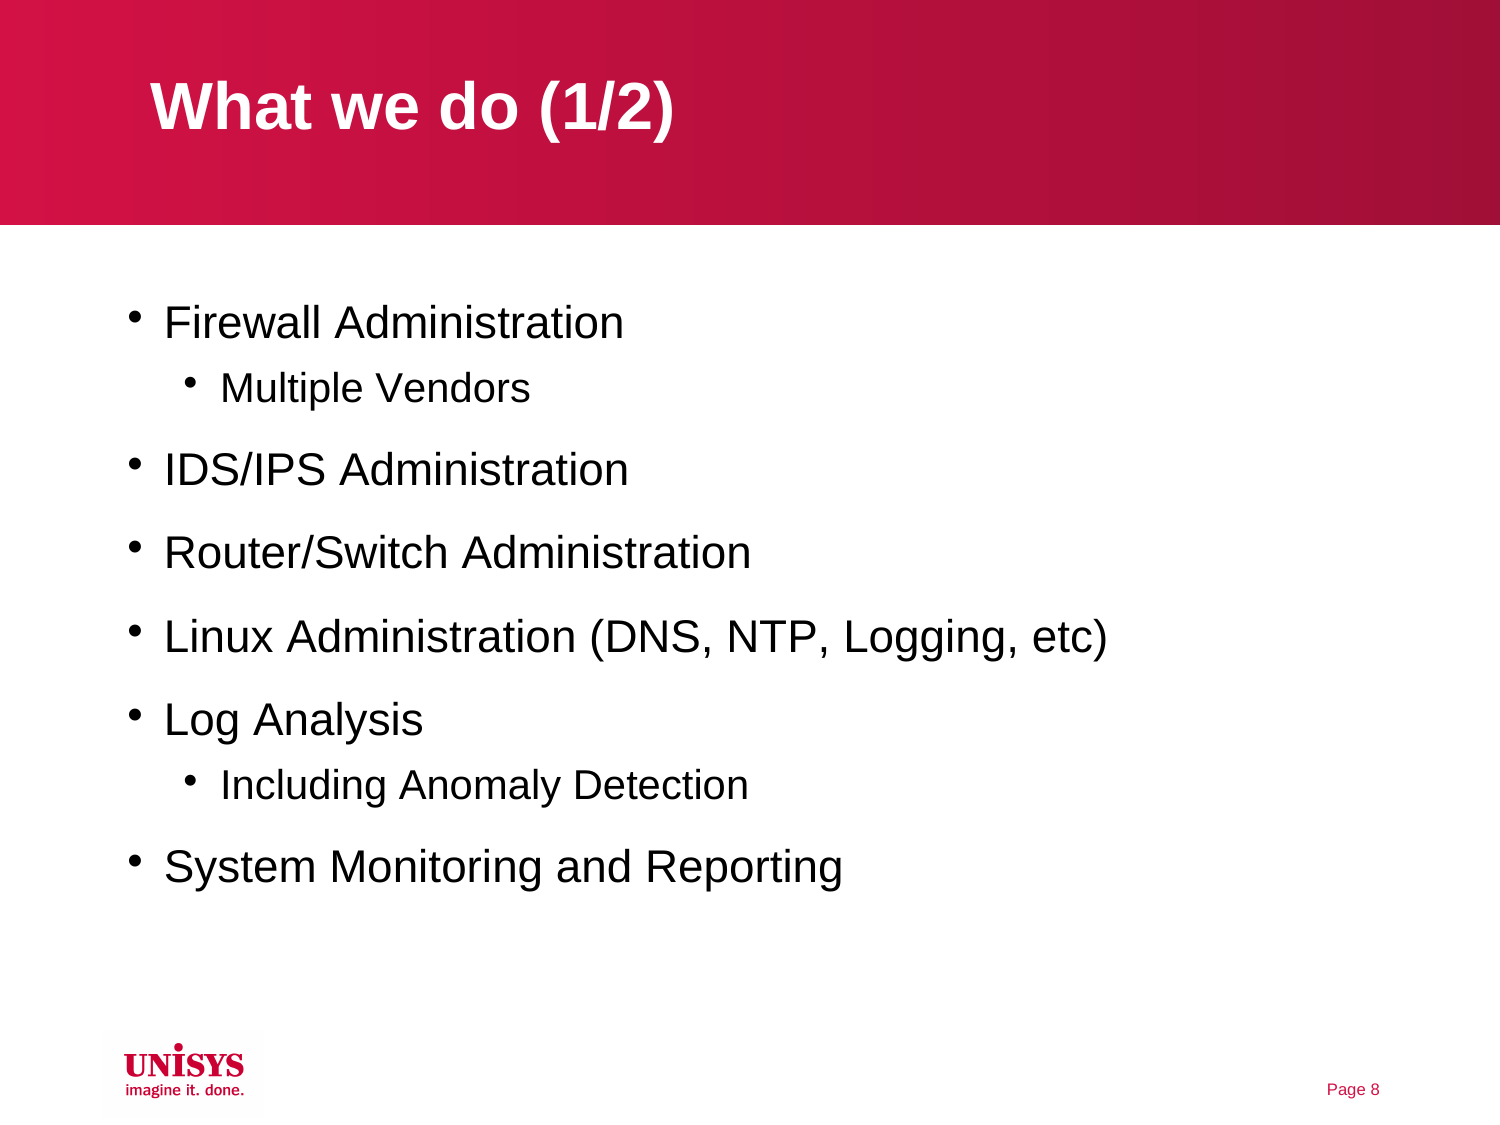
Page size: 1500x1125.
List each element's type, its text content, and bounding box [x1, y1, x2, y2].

picture [101, 1031, 265, 1118]
list Firewall Administration Multiple Vendors IDS/IPS Administration Router/Switch Administration Linux Administration (DNS, NTP, Logging, etc) Log Analysis Including Anomaly Detection System Monitoring and Reporting [112, 284, 1388, 1005]
title What we do (1/2) [112, 21, 1387, 195]
